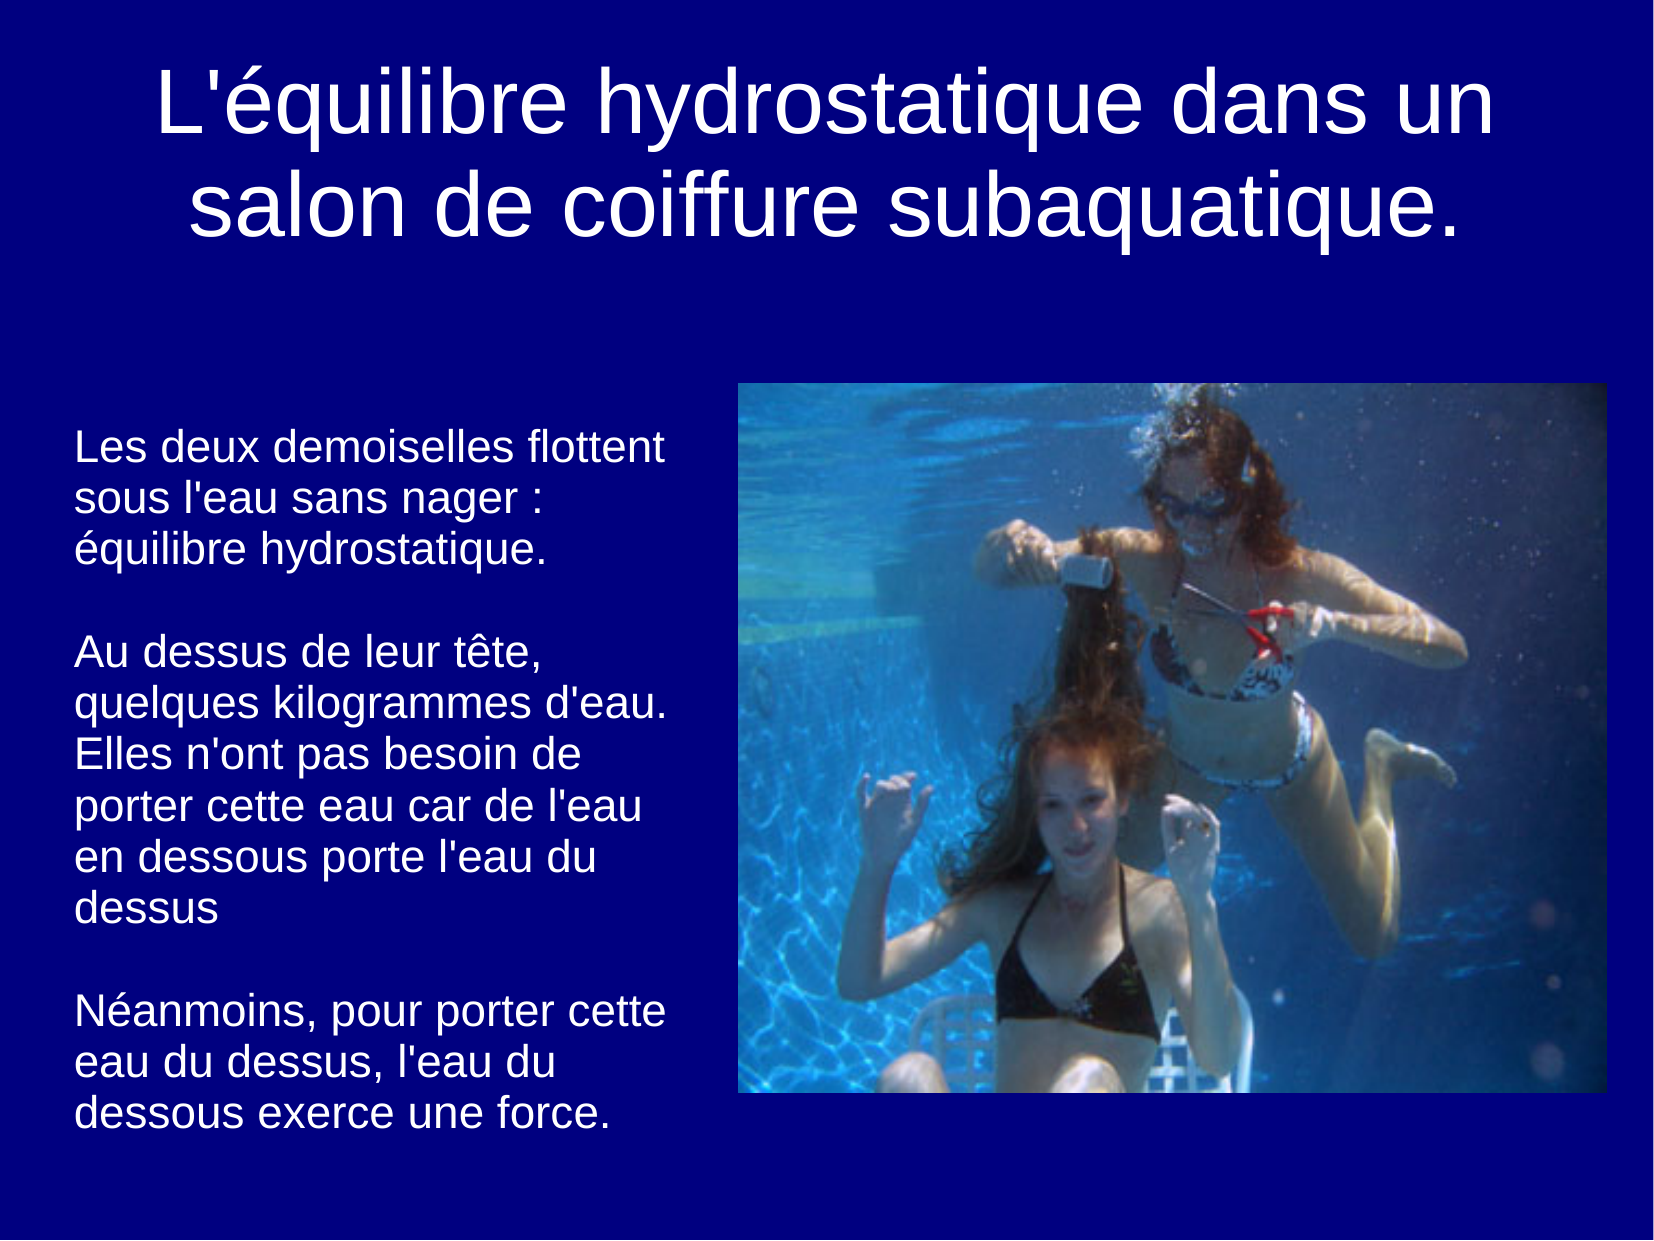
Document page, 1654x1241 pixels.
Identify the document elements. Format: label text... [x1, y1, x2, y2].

title L'équilibre hydrostatique dans un salon de coiffure subaquatique. [82, 49, 1571, 257]
text_box Les deux demoiselles flottent sous l'eau sans nager : équilibre hydrostatique. Au dessus de leur tête, quelques kilogrammes d'eau. Elles n'ont pas besoin de porter cette eau car de l'eau en dessous porte l'eau du dessus Néanmoins, pour porter cette eau du dessus, l'eau du dessous exerce une force. [59, 413, 709, 1143]
picture [738, 383, 1607, 1093]
